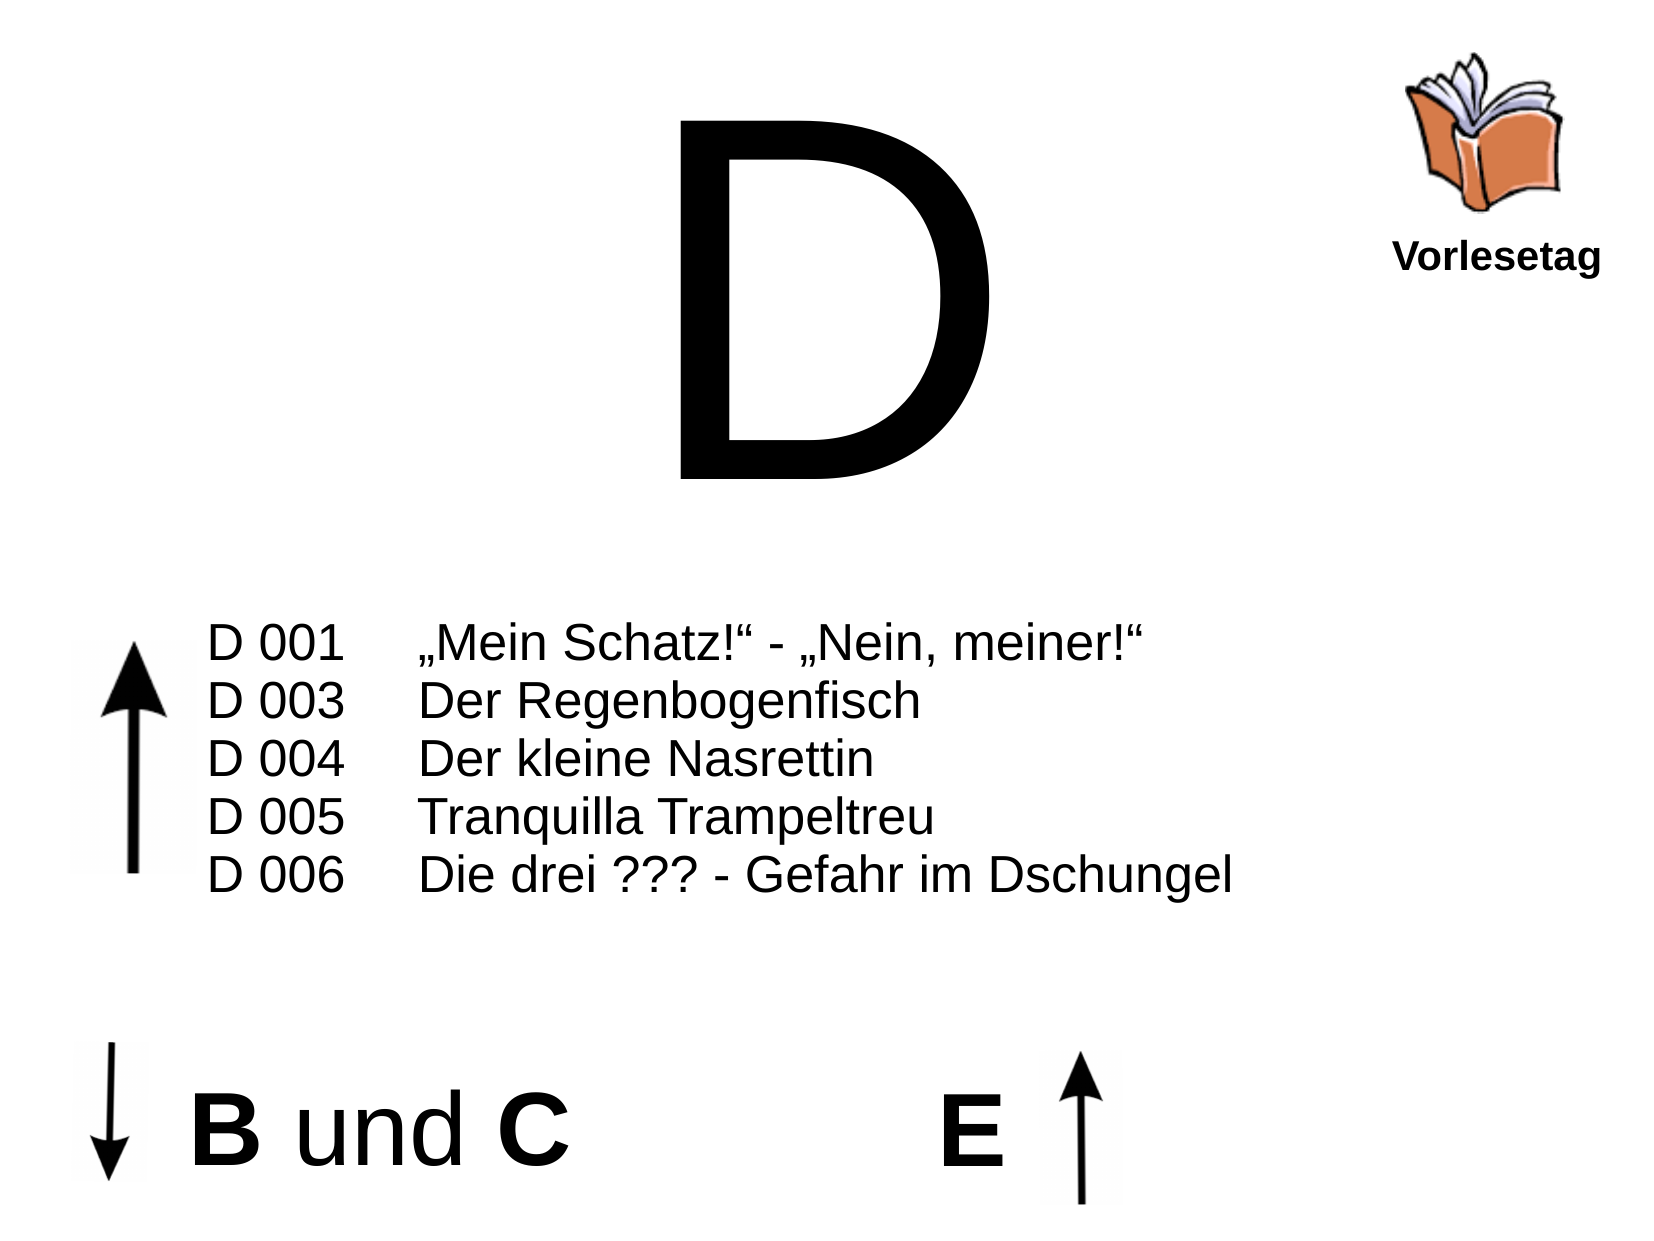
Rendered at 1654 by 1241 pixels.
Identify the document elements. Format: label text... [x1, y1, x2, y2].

picture [71, 1041, 149, 1182]
title D 001 „Mein Schatz!“ - „Nein, meiner!“ D 003 Der Regenbogenfisch D 004 Der kleine Nasrettin D 005 Tranquilla Trampeltreu D 006 Die drei ??? - Gefahr im Dschungel [206, 709, 1317, 1124]
subtitle D [82, 0, 1571, 709]
title E [937, 1060, 1359, 1241]
title Vorlesetag [1391, 144, 1654, 367]
picture [1039, 1051, 1122, 1060]
title B und C [189, 1018, 611, 1241]
picture [1405, 52, 1565, 144]
picture [70, 640, 197, 875]
